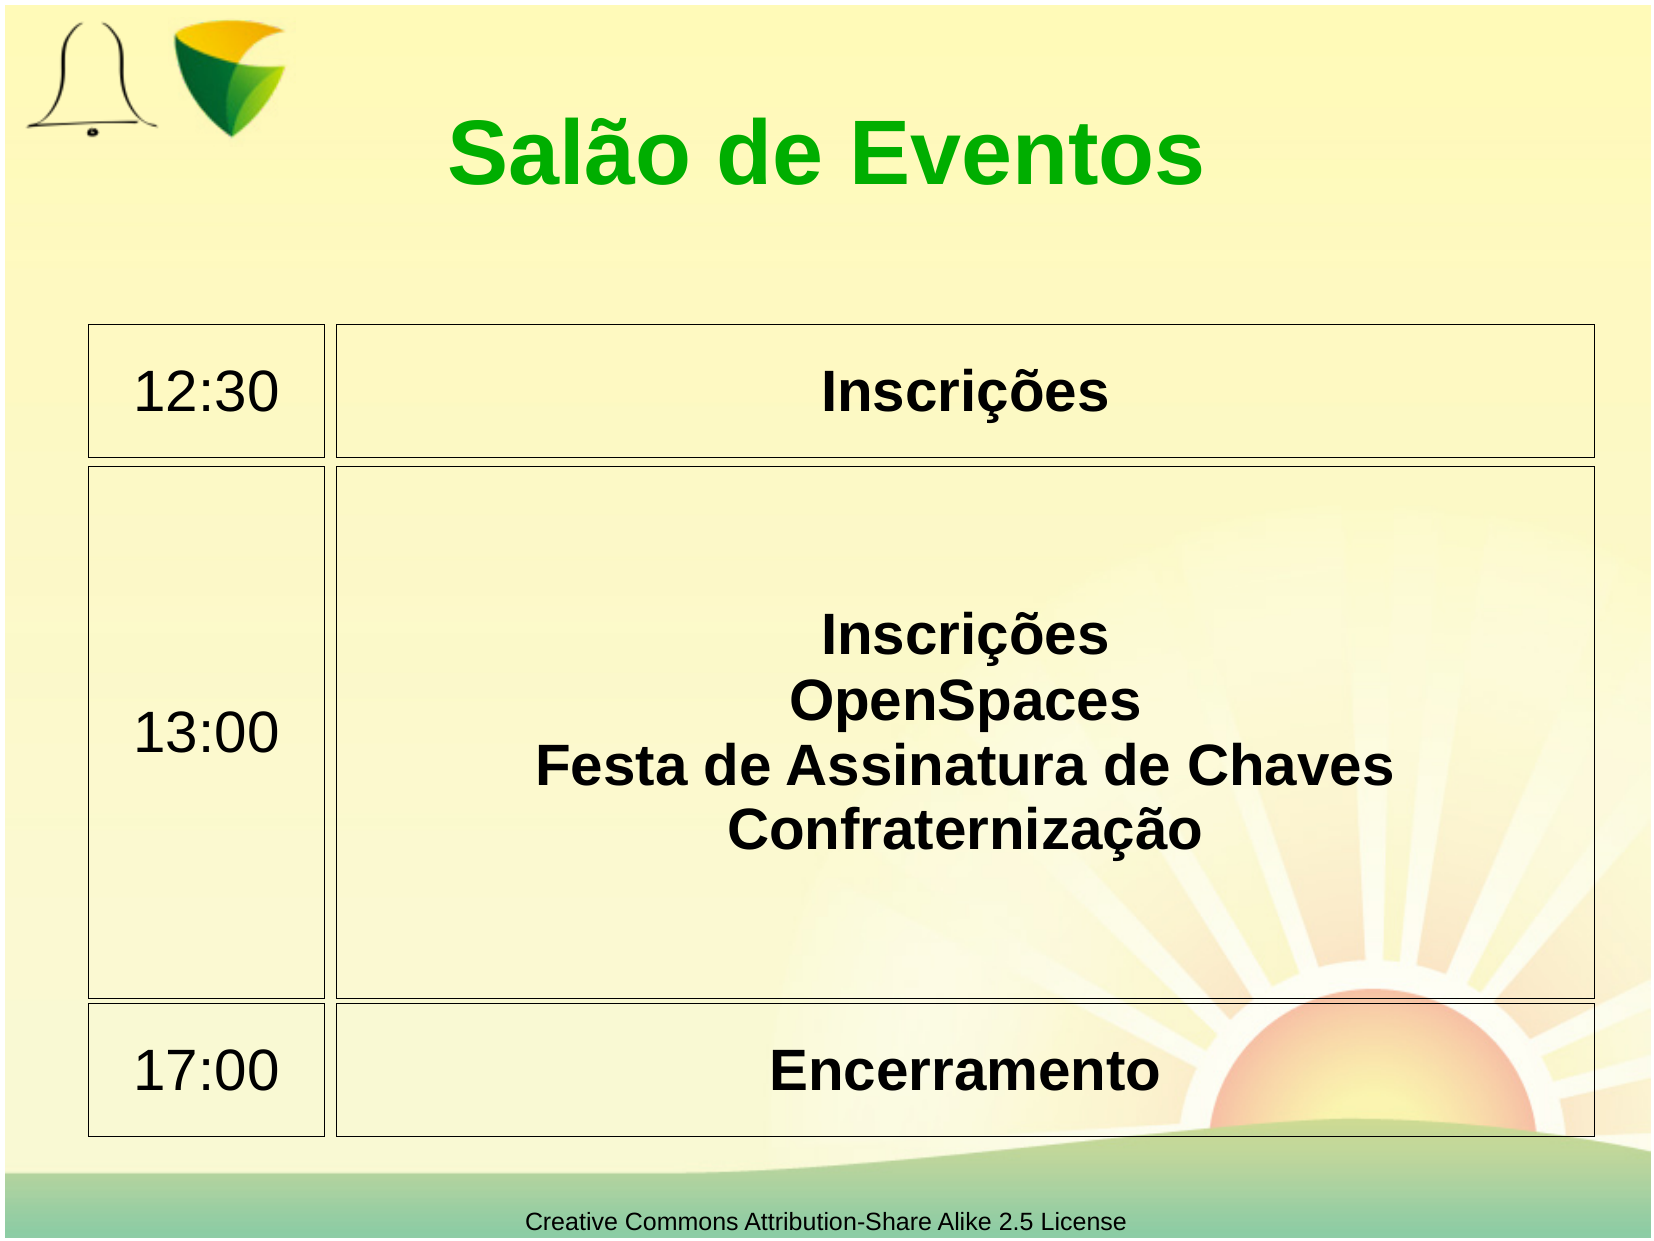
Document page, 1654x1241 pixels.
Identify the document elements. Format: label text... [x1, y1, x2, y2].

text_box 17:00 [88, 1003, 325, 1137]
text_box 13:00 [88, 466, 325, 999]
text_box Inscrições OpenSpaces Festa de Assinatura de Chaves Confraternização [336, 466, 1595, 999]
title Salão de Eventos [82, 49, 1571, 257]
text_box Encerramento [336, 1003, 1595, 1137]
text_box 12:30 [88, 324, 325, 458]
picture [5, 5, 1651, 1238]
text_box Inscrições [336, 324, 1595, 458]
